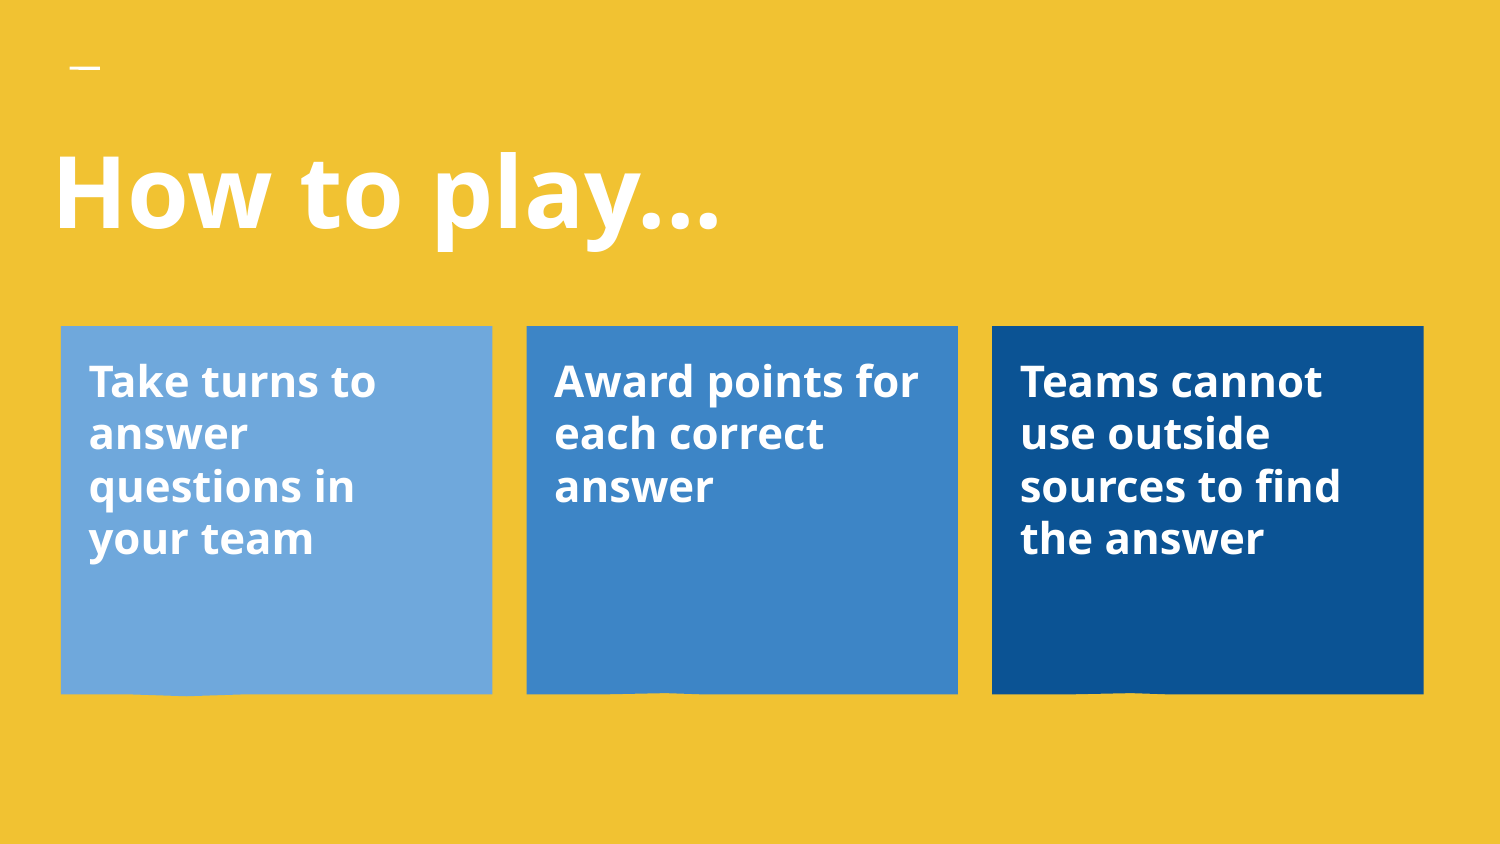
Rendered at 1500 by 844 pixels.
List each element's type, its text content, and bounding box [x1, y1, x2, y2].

title How to play... [36, 113, 1180, 281]
title Take turns to answer questions in your team [73, 338, 481, 617]
text_box [526, 326, 958, 695]
text_box [60, 326, 493, 697]
text_box [992, 326, 1424, 695]
title Award points for each correct answer [539, 338, 947, 668]
title Teams cannot use outside sources to find the answer [1004, 338, 1412, 668]
